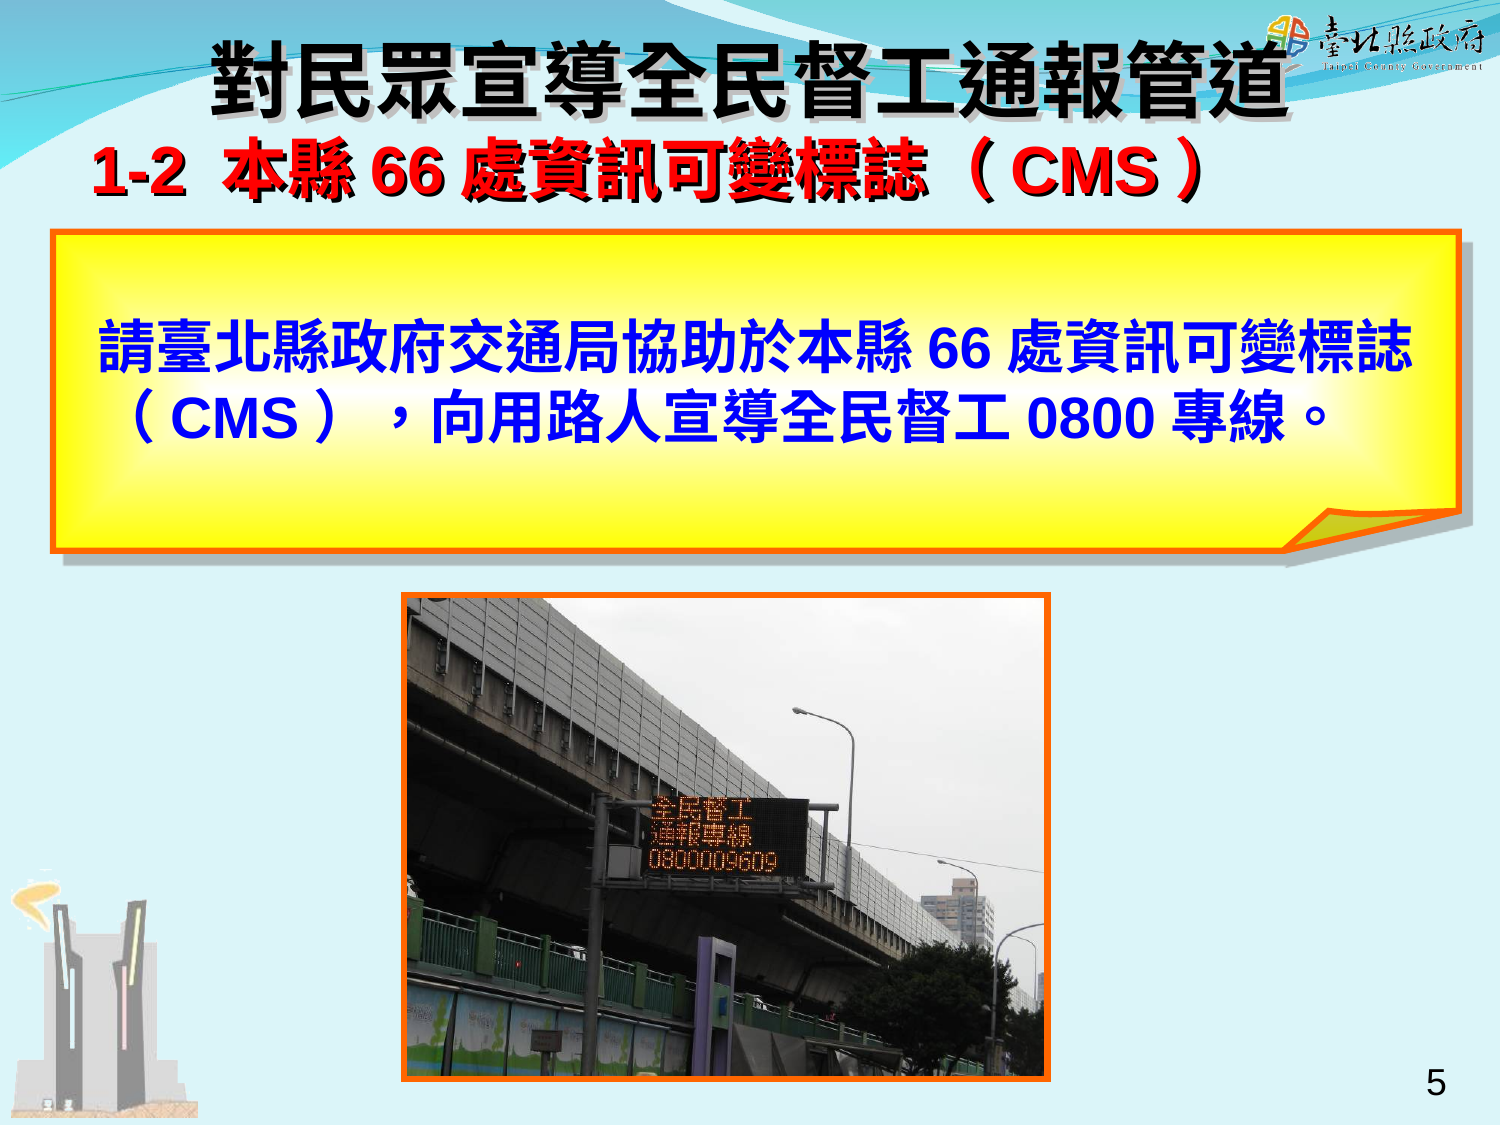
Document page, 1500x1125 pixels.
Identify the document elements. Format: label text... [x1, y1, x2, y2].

picture [407, 597, 1045, 1076]
text_box 請臺北縣政府交通局協助於本縣66處資訊可變標誌（CMS），向用路人宣導全民督工0800專線。 [53, 231, 1459, 551]
picture [0, 0, 1500, 102]
title 對民眾宣導全民督工通報管道 [75, 19, 1426, 113]
picture [11, 869, 198, 1118]
list 1-2 本縣66處資訊可變標誌（CMS） [75, 113, 1426, 220]
